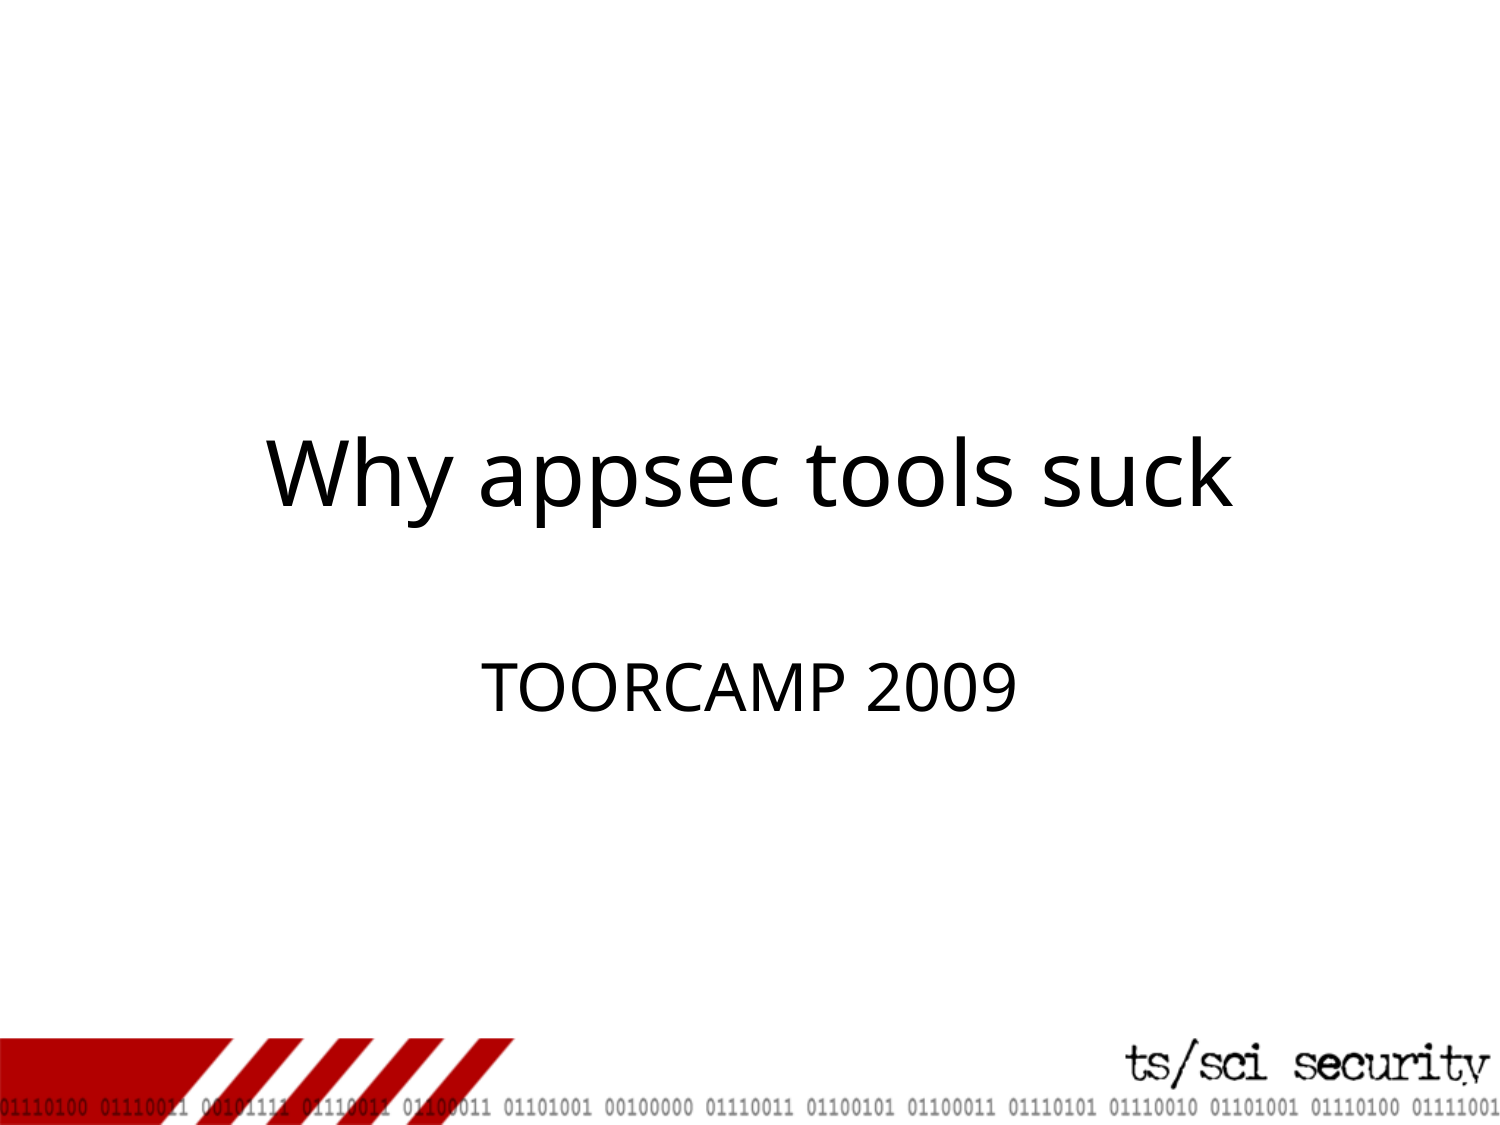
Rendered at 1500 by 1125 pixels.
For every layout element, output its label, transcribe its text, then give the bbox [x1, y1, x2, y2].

subtitle TOORCAMP 2009 [225, 637, 1276, 926]
title Why appsec tools suck [112, 349, 1388, 591]
picture [0, 0, 1500, 1125]
